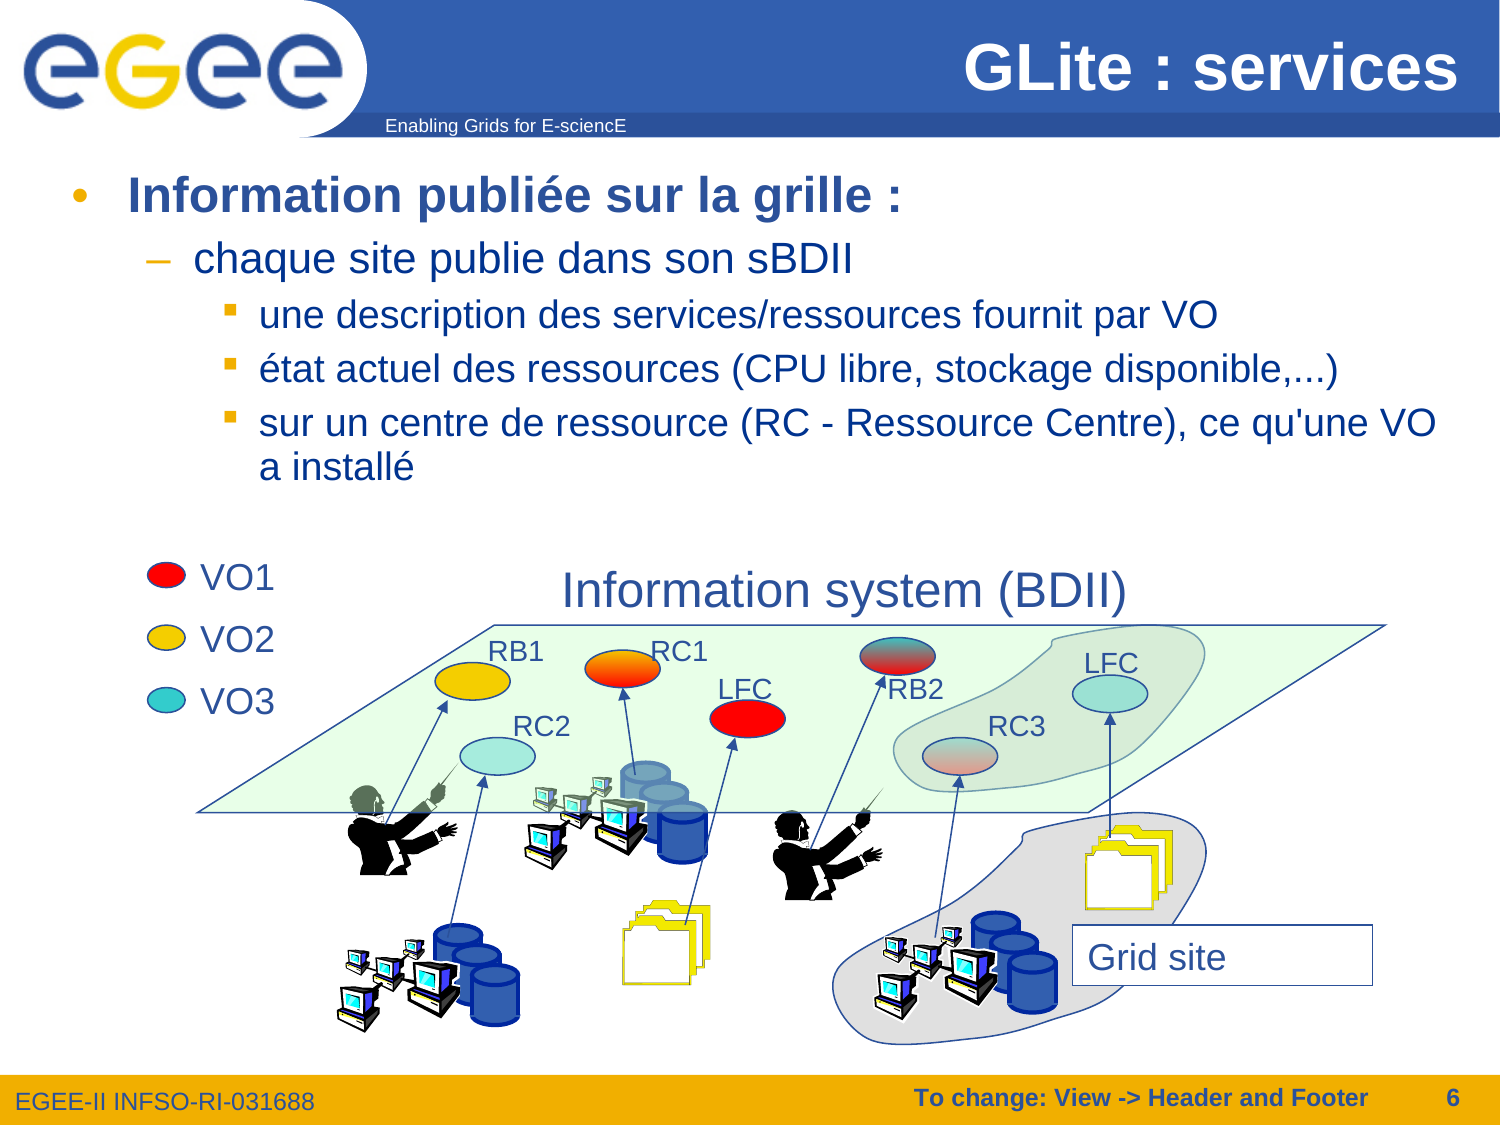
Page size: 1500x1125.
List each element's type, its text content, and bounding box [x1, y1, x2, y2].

text_box RB1 [472, 625, 560, 676]
chart [347, 813, 459, 876]
text_box VO1 [185, 544, 291, 606]
text_box Information system (BDII) [546, 550, 1144, 626]
text_box RC2 [497, 700, 586, 751]
text_box [147, 687, 186, 713]
text_box [449, 925, 519, 1026]
chart [772, 813, 884, 901]
text_box [197, 625, 1386, 863]
text_box Grid site [1072, 925, 1373, 986]
picture [18, 30, 349, 112]
text_box [147, 562, 186, 588]
text_box LFC [1069, 636, 1154, 687]
text_box RC1 [635, 626, 724, 676]
picture [522, 813, 648, 874]
text_box [908, 910, 938, 925]
picture [335, 937, 461, 1037]
text_box RC3 [972, 700, 1061, 751]
text_box VO3 [185, 669, 291, 731]
text_box VO2 [185, 607, 291, 668]
text_box RB2 [872, 662, 960, 713]
picture [872, 925, 998, 1024]
text_box [147, 625, 186, 651]
list Information publiée sur la grille : chaque site publie dans son sBDII une description des services/ressources fournit par VO état actuel des ressources (CPU libre, stockage disponible,...) sur un centre de ressource (RC - Ressource Centre), ce qu'une VO a installé [56, 159, 1466, 1052]
picture [622, 900, 711, 986]
title GLite : services [369, 0, 1475, 156]
text_box LFC [702, 662, 788, 713]
picture [1085, 825, 1173, 911]
text_box [832, 812, 1207, 1045]
text_box [435, 925, 449, 937]
